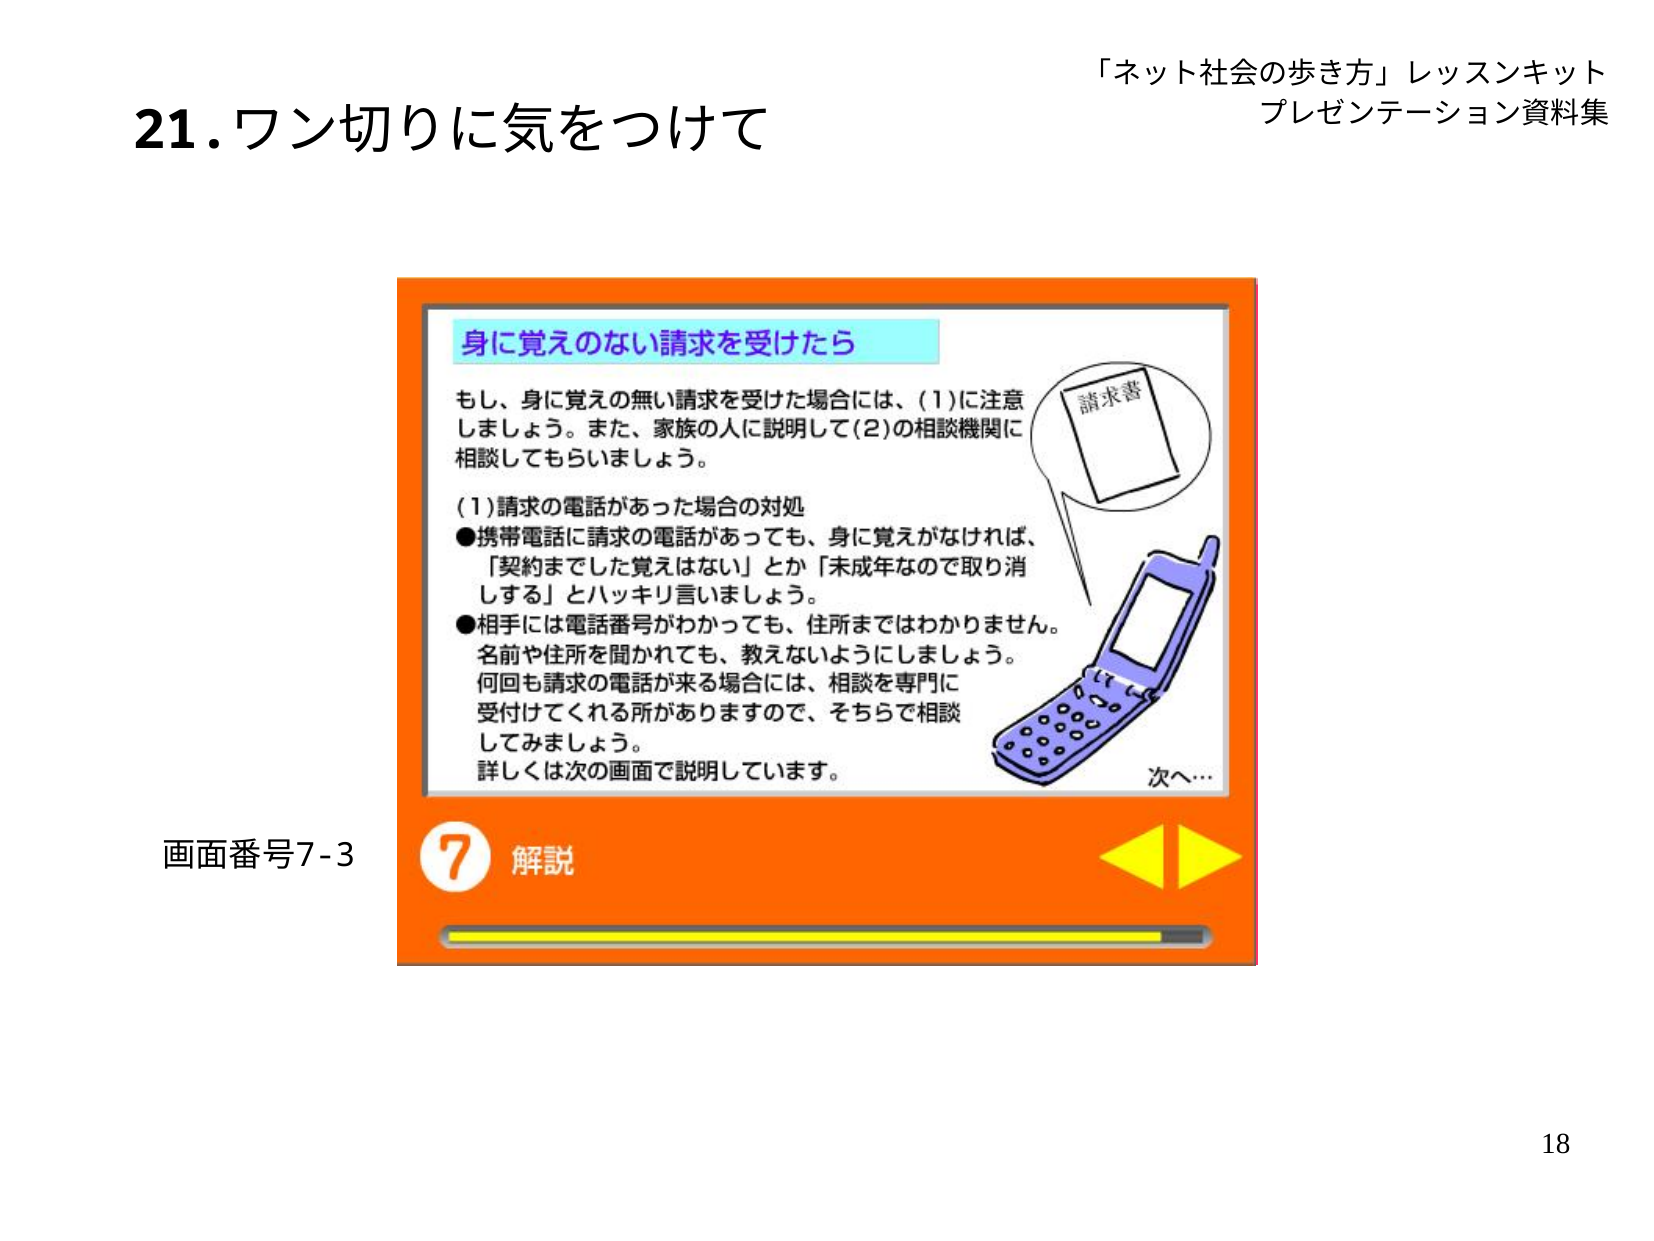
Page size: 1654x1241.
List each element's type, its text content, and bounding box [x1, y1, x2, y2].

picture [397, 277, 1258, 966]
text_box 画面番号7-3 [147, 826, 384, 882]
text_box 21.ワン切りに気をつけて [118, 88, 1241, 169]
text_box 「ネット社会の歩き方」レッスンキット プレゼンテーション資料集 [1062, 44, 1625, 139]
